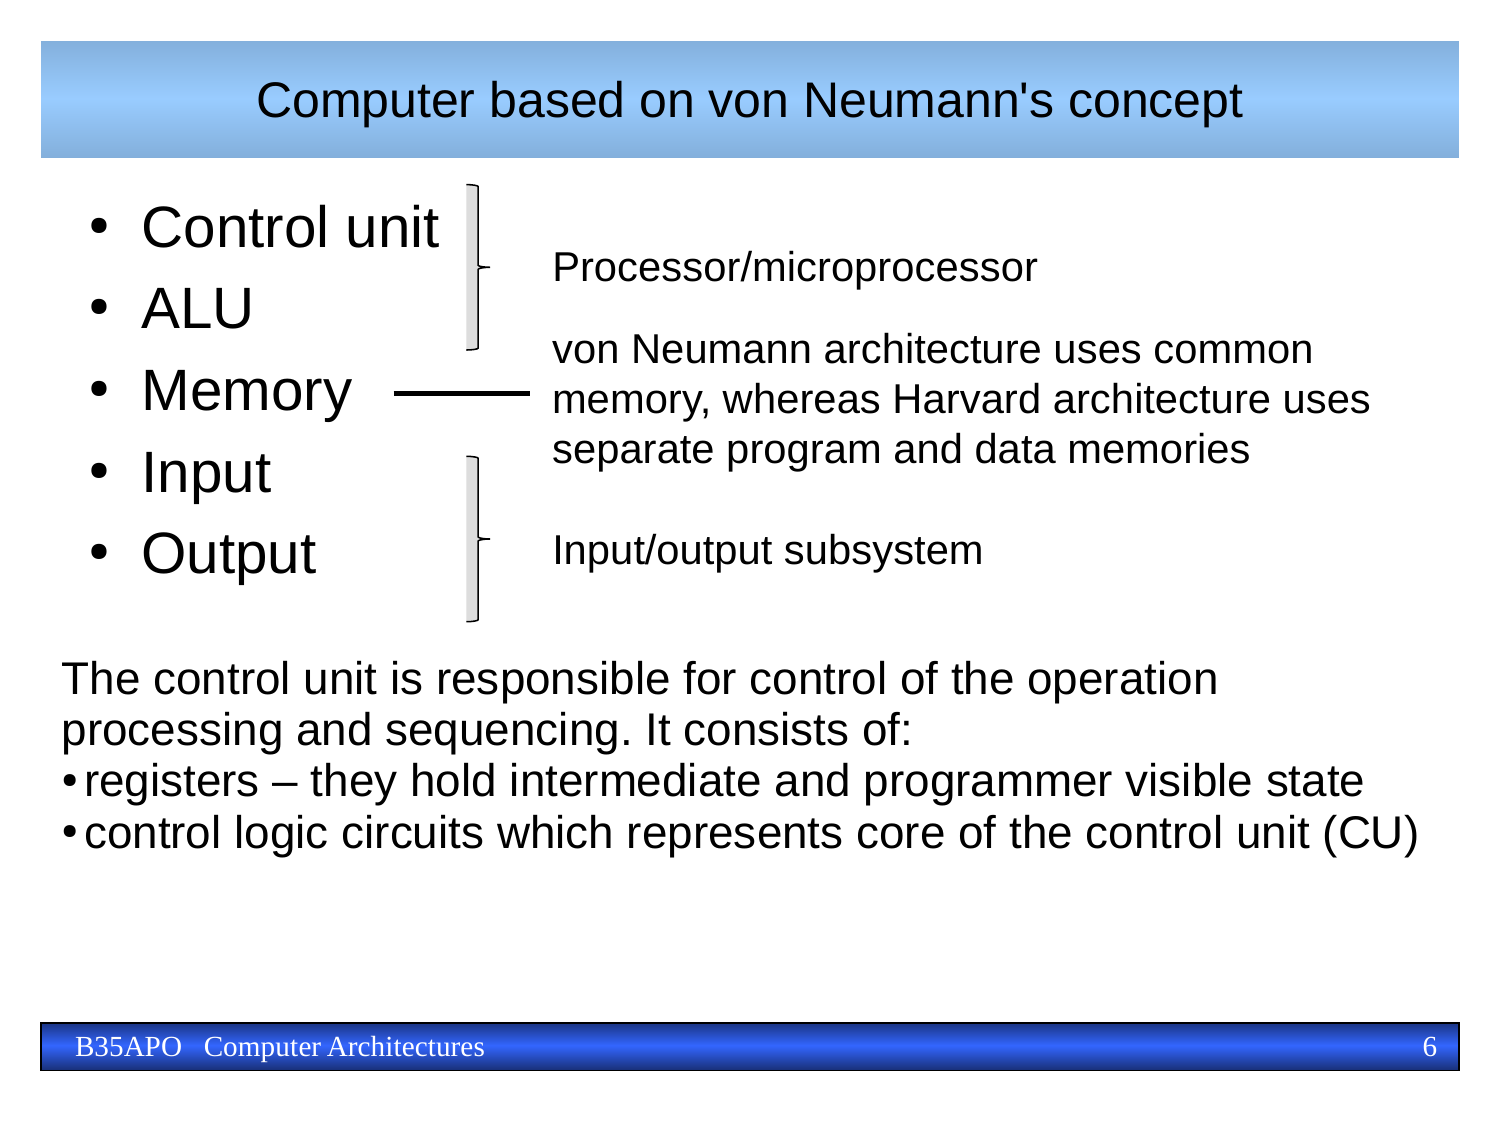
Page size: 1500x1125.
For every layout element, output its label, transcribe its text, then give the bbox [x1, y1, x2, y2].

text_box Processor/microprocessor [537, 231, 1365, 298]
list Control unit ALU Memory Input Output [55, 186, 506, 645]
text_box The control unit is responsible for control of the operation processing and sequencing. It consists of: registers – they hold intermediate and programmer visible state control logic circuits which represents core of the control unit (CU) [46, 645, 1444, 963]
text_box [466, 456, 491, 622]
title Computer based on von Neumann's concept [41, 41, 1459, 158]
text_box von Neumann architecture uses common memory, whereas Harvard architecture uses separate program and data memories [537, 314, 1424, 480]
text_box [466, 184, 491, 351]
text_box Input/output subsystem [537, 514, 1400, 581]
